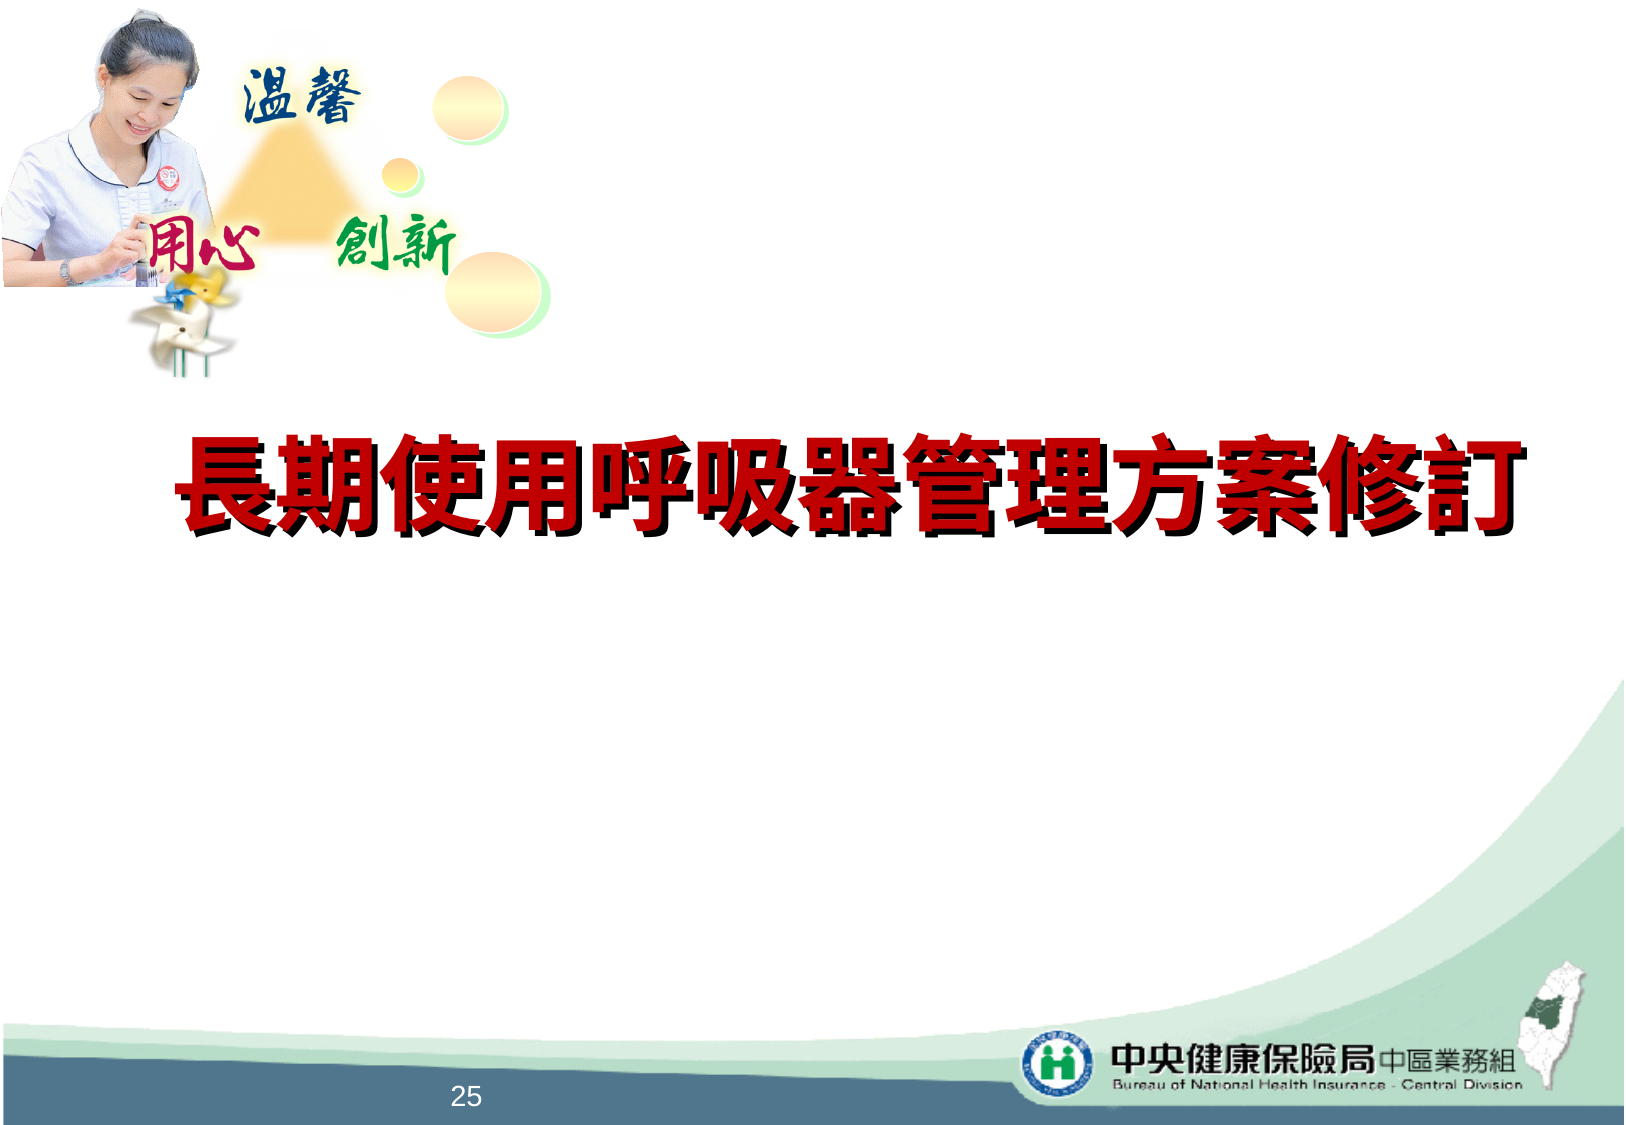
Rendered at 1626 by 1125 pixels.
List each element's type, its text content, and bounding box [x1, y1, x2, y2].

text_box [435, 1065, 815, 1125]
title 長期使用呼吸器管理方案修訂 [132, 316, 1563, 645]
